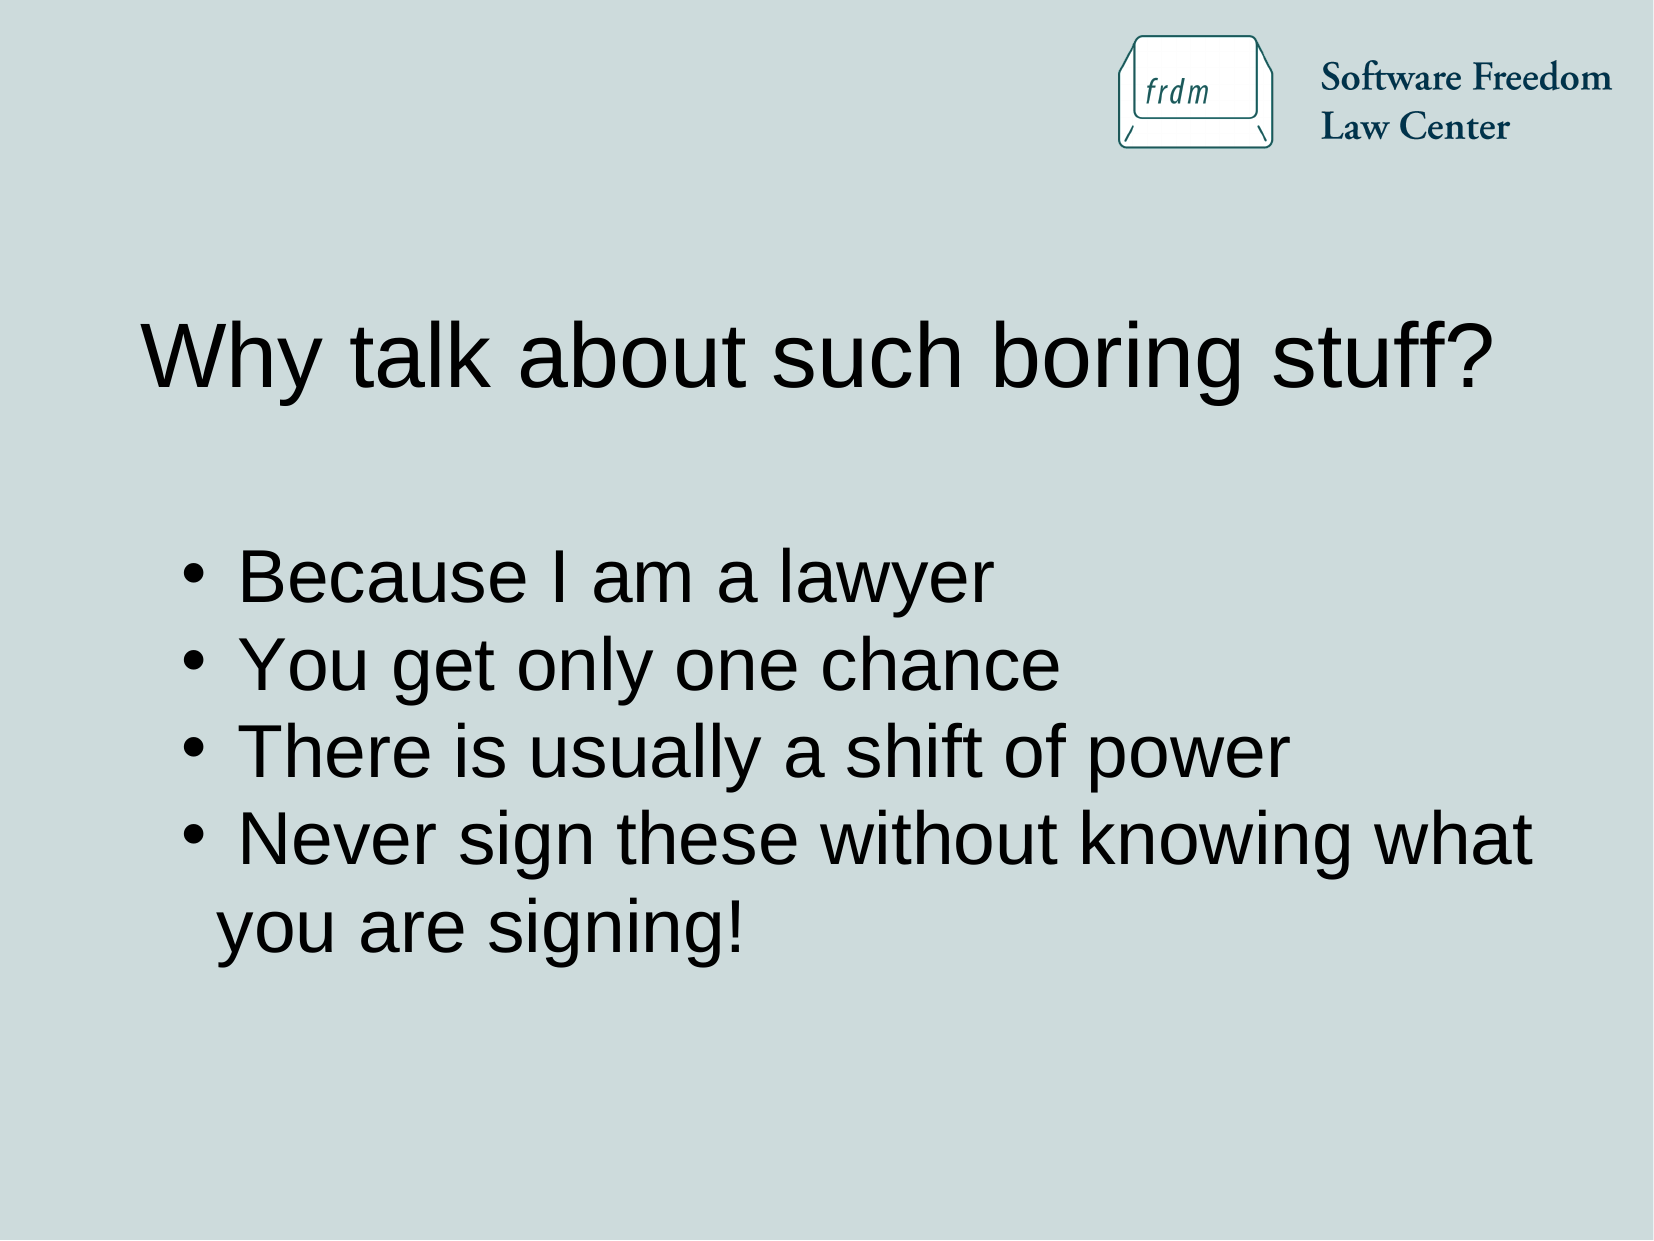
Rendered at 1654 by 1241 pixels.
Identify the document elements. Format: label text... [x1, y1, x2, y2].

list Because I am a lawyer You get only one chance There is usually a shift of power Never sign these without knowing what you are signing! [75, 531, 1576, 1088]
title Why talk about such boring stuff? [75, 257, 1563, 451]
picture [1118, 35, 1613, 151]
